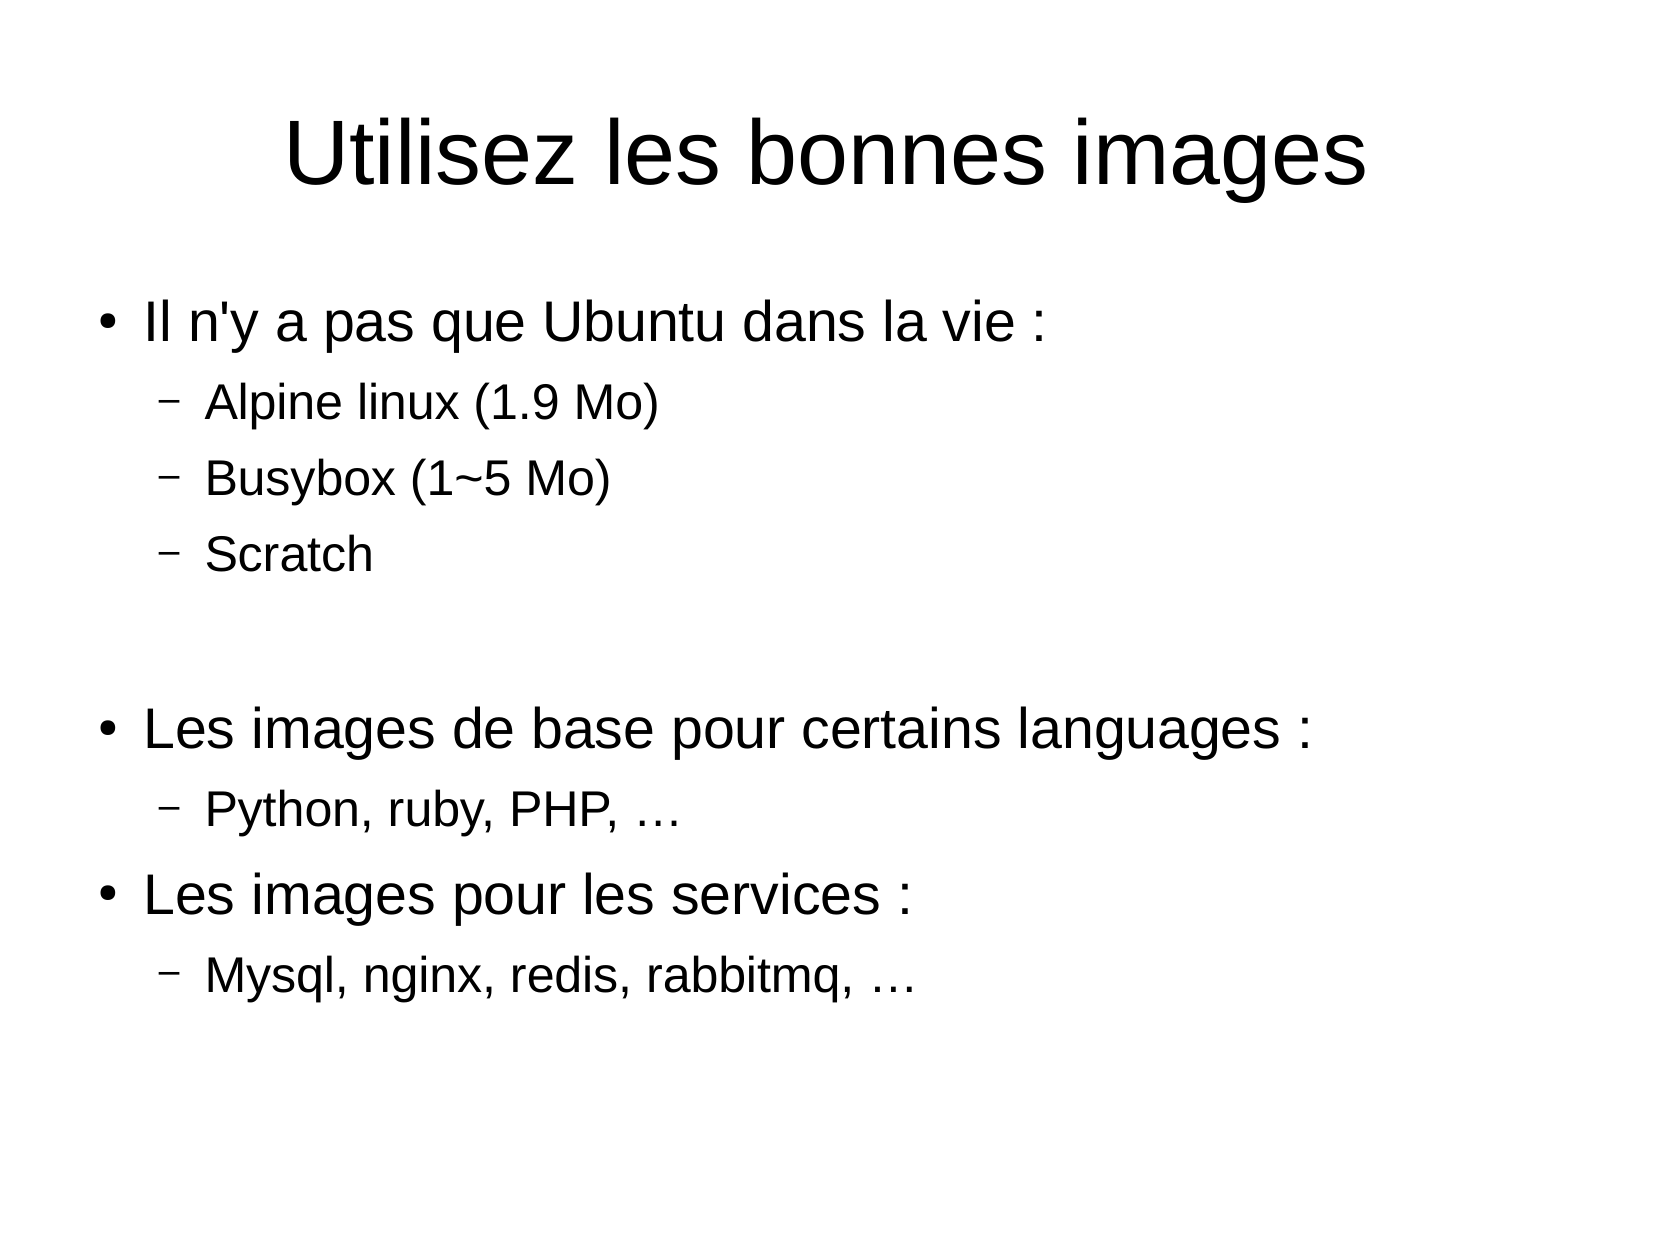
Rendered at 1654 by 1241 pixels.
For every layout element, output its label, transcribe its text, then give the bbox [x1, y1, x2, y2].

title Utilisez les bonnes images [82, 49, 1571, 257]
list Il n'y a pas que Ubuntu dans la vie : Alpine linux (1.9 Mo) Busybox (1~5 Mo) Scratch Les images de base pour certains languages : Python, ruby, PHP, … Les images pour les services : Mysql, nginx, redis, rabbitmq, … [82, 290, 1571, 1010]
